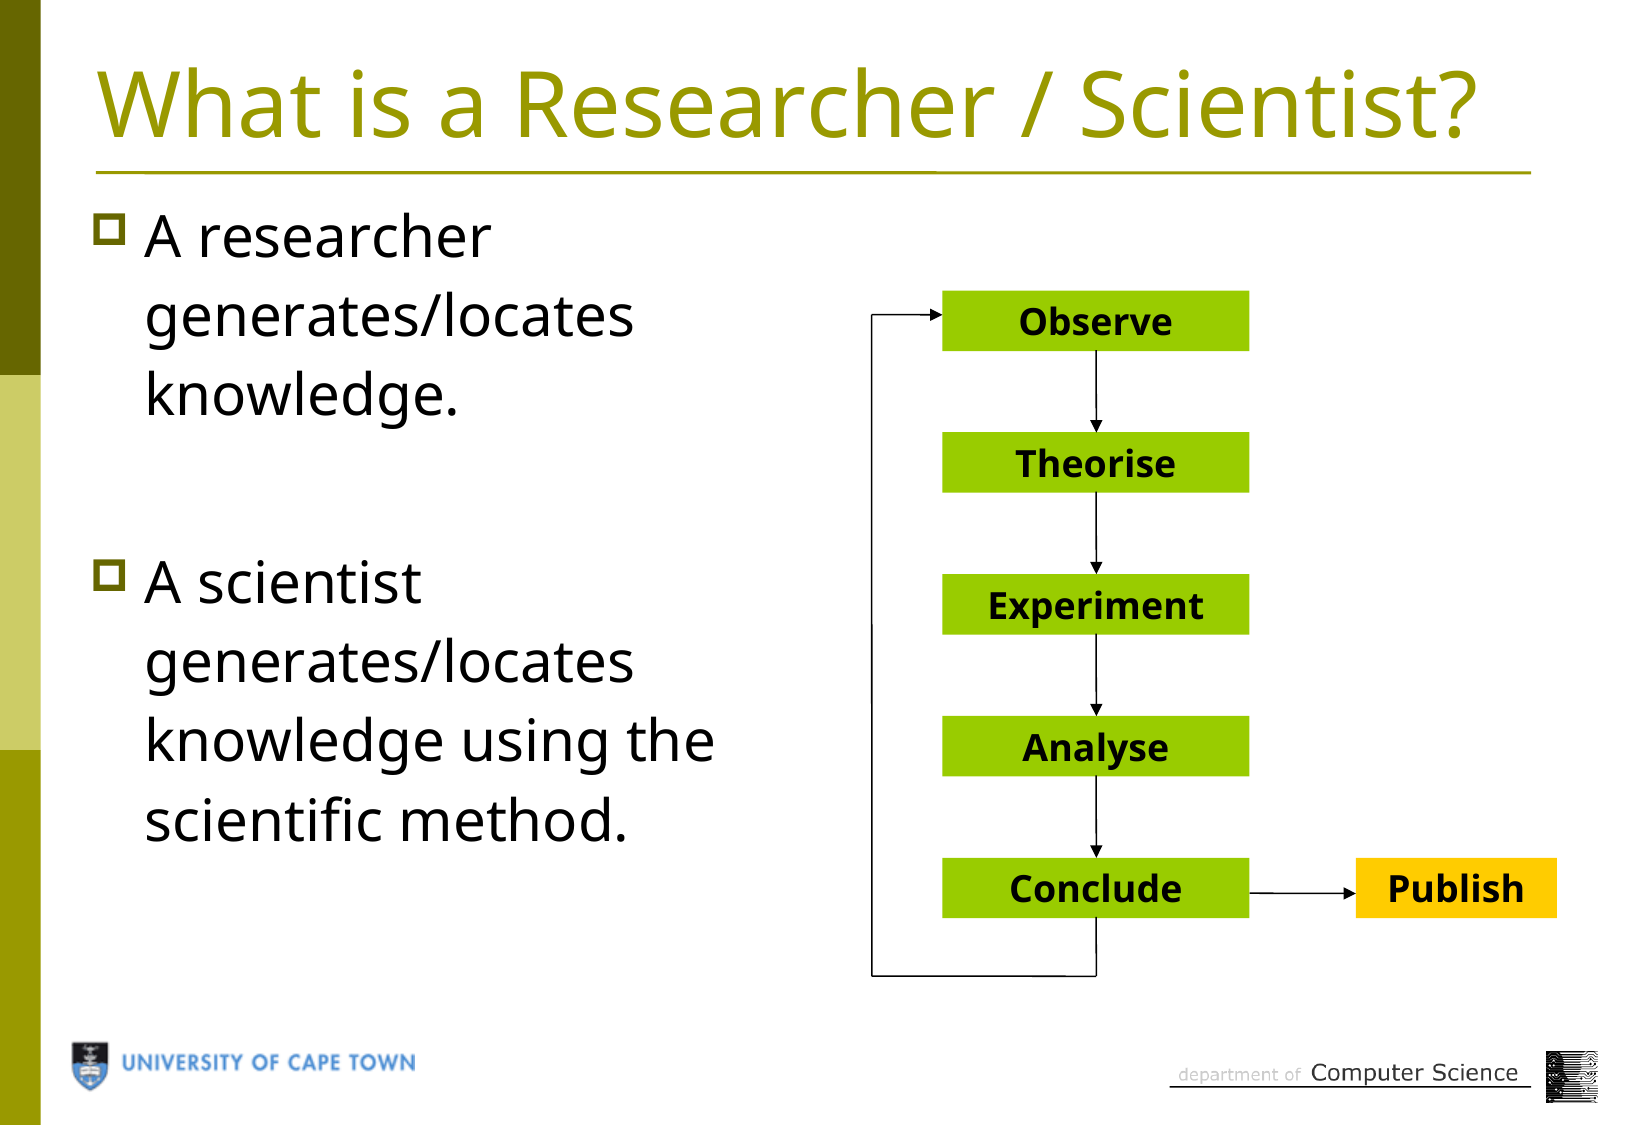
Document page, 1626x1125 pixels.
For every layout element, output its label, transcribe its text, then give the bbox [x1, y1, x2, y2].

picture [61, 1024, 415, 1103]
text_box Theorise [942, 432, 1250, 493]
text_box Analyse [942, 715, 1250, 777]
picture [1169, 1043, 1532, 1091]
list A researcher generates/locates knowledge. A scientist generates/locates knowledge using the scientific method. [74, 187, 807, 997]
text_box Conclude [942, 857, 1250, 919]
text_box Publish [1355, 857, 1557, 919]
picture [1546, 1051, 1598, 1103]
text_box Experiment [942, 574, 1250, 635]
text_box Observe [942, 290, 1250, 352]
title What is a Researcher / Scientist? [81, 45, 1544, 173]
